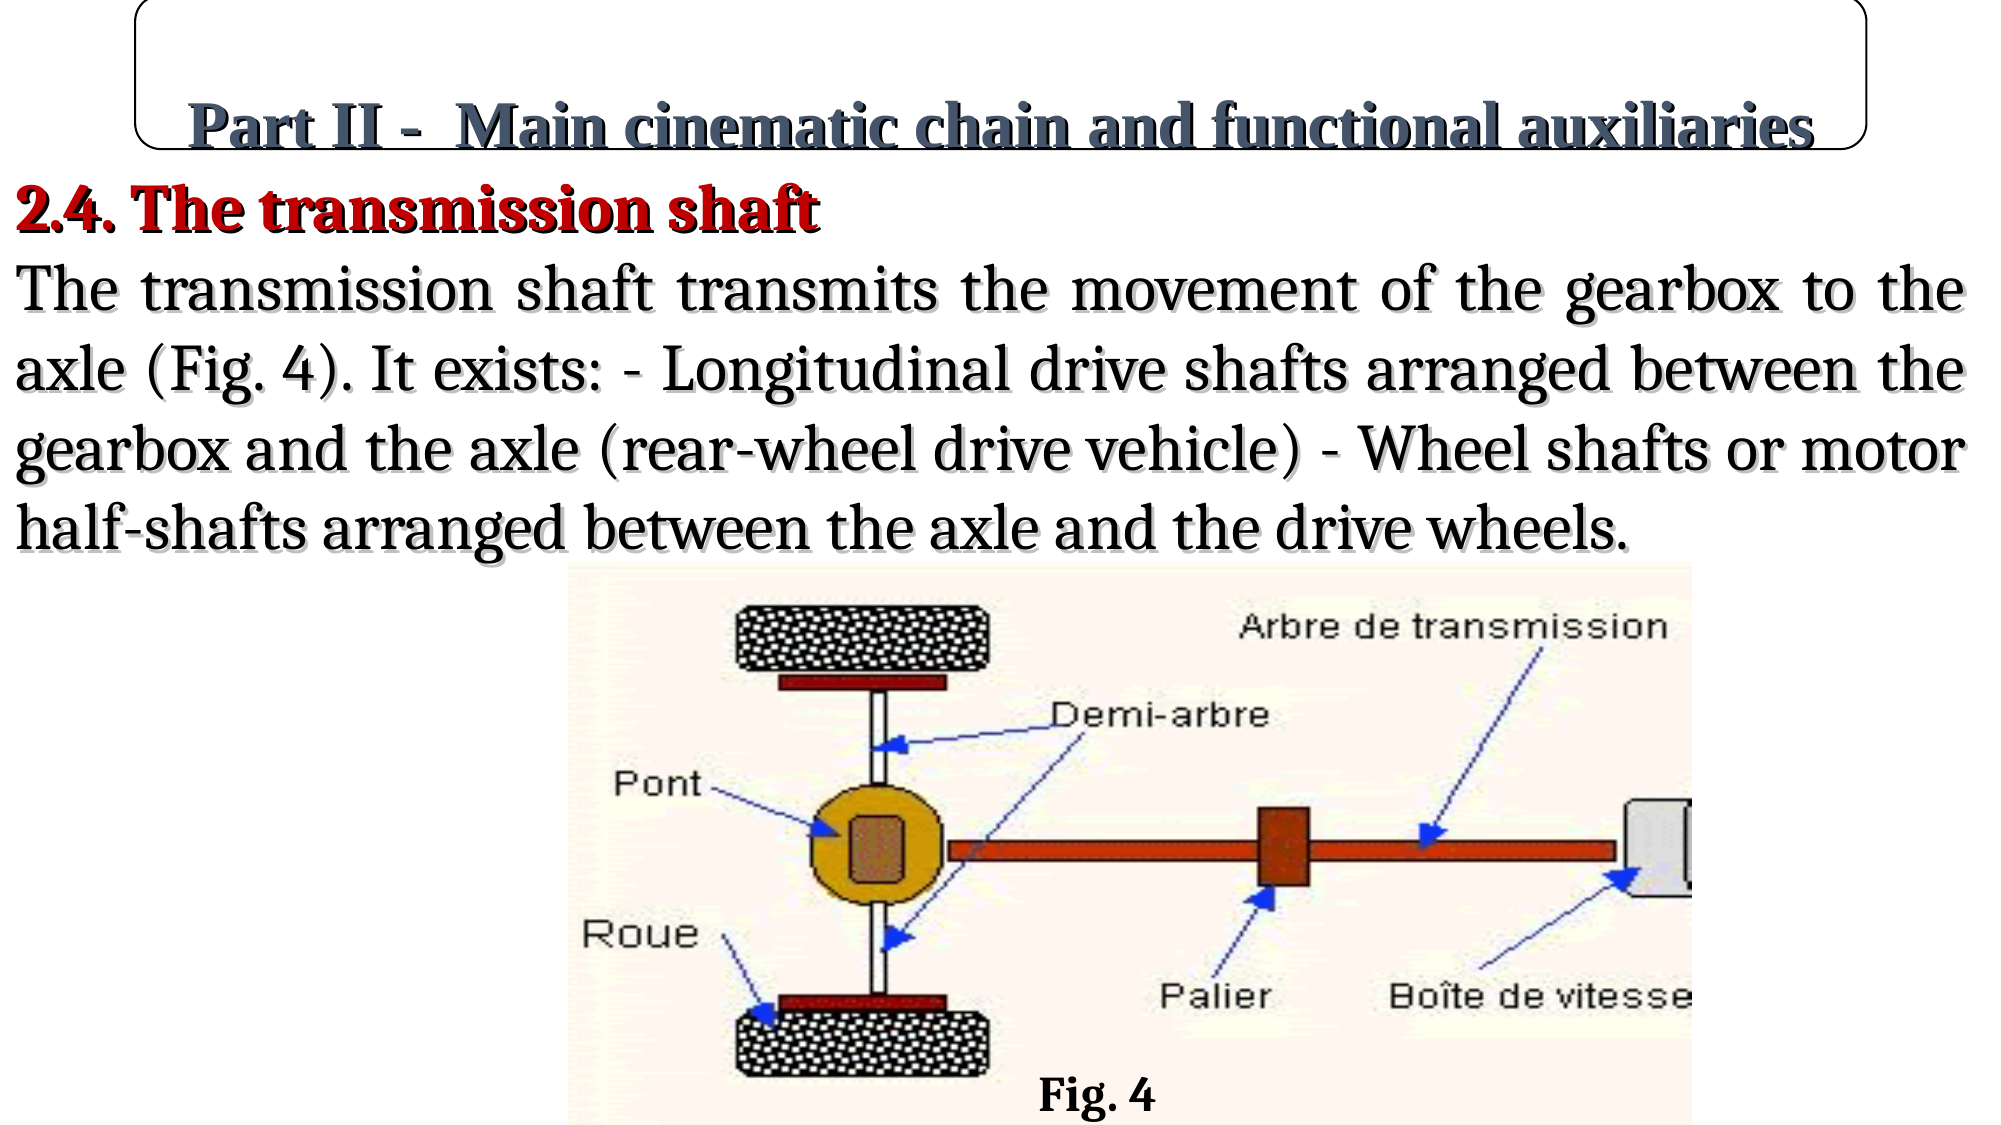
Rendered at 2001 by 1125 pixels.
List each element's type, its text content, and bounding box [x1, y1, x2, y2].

text_box Fig. 4 [1023, 1054, 1203, 1125]
text_box Part II - Main cinematic chain and functional auxiliaries [135, 0, 1867, 150]
picture [568, 562, 1692, 1125]
text_box 2.4. The transmission shaft The transmission shaft transmits the movement of the gearbox to the axle (Fig. 4). It exists: - Longitudinal drive shafts arranged between the gearbox and the axle (rear-wheel drive vehicle) - Wheel shafts or motor half-shafts arranged between the axle and the drive wheels. [0, 156, 2000, 576]
